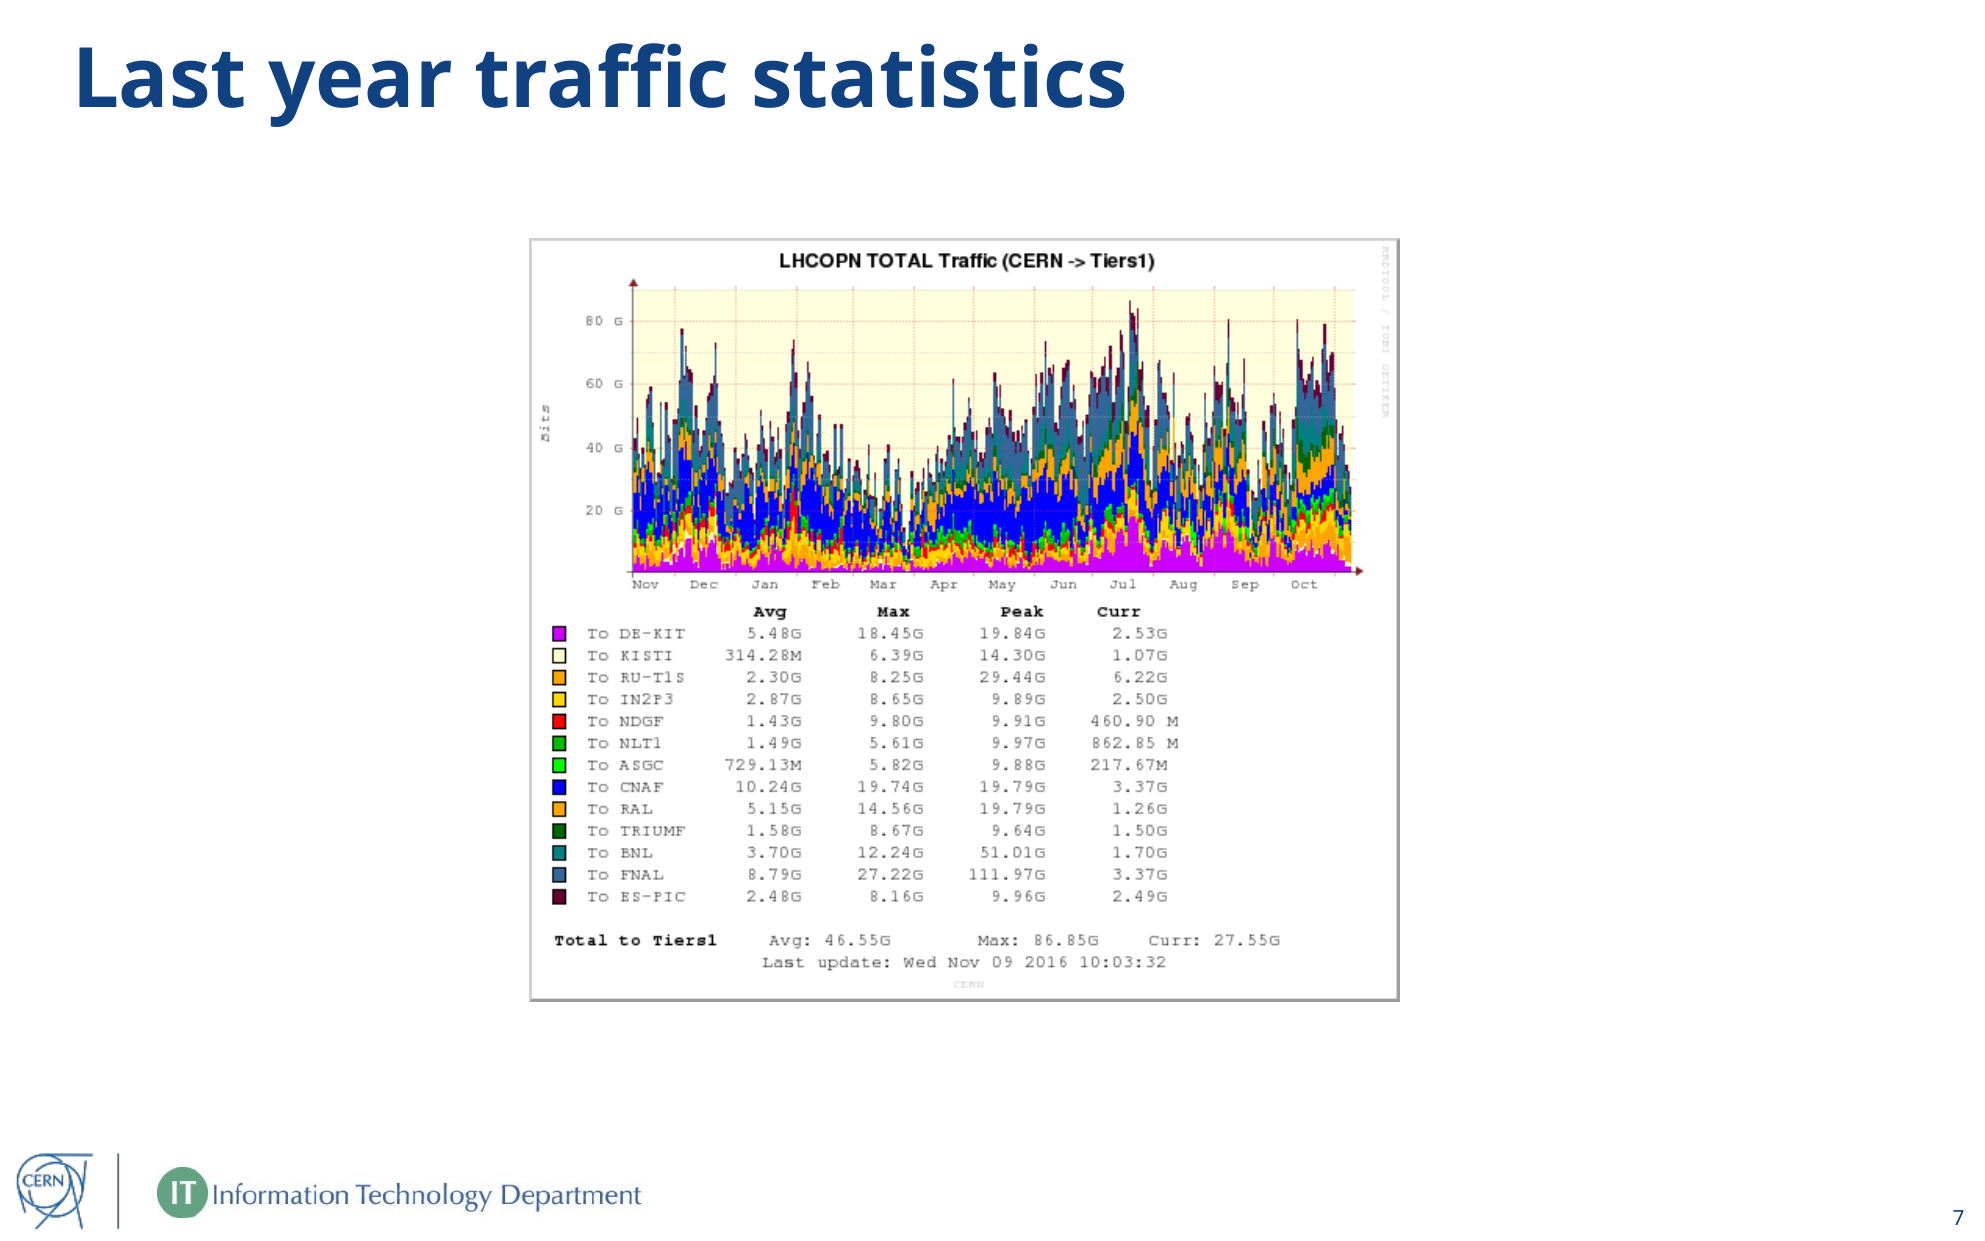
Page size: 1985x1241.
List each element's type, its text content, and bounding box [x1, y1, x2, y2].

picture [16, 1188, 64, 1236]
picture [157, 1167, 948, 1218]
picture [19, 1188, 64, 1207]
picture [529, 238, 1400, 1002]
picture [38, 1207, 55, 1215]
picture [51, 1200, 64, 1215]
title Last year traffic statistics [72, 0, 1834, 166]
